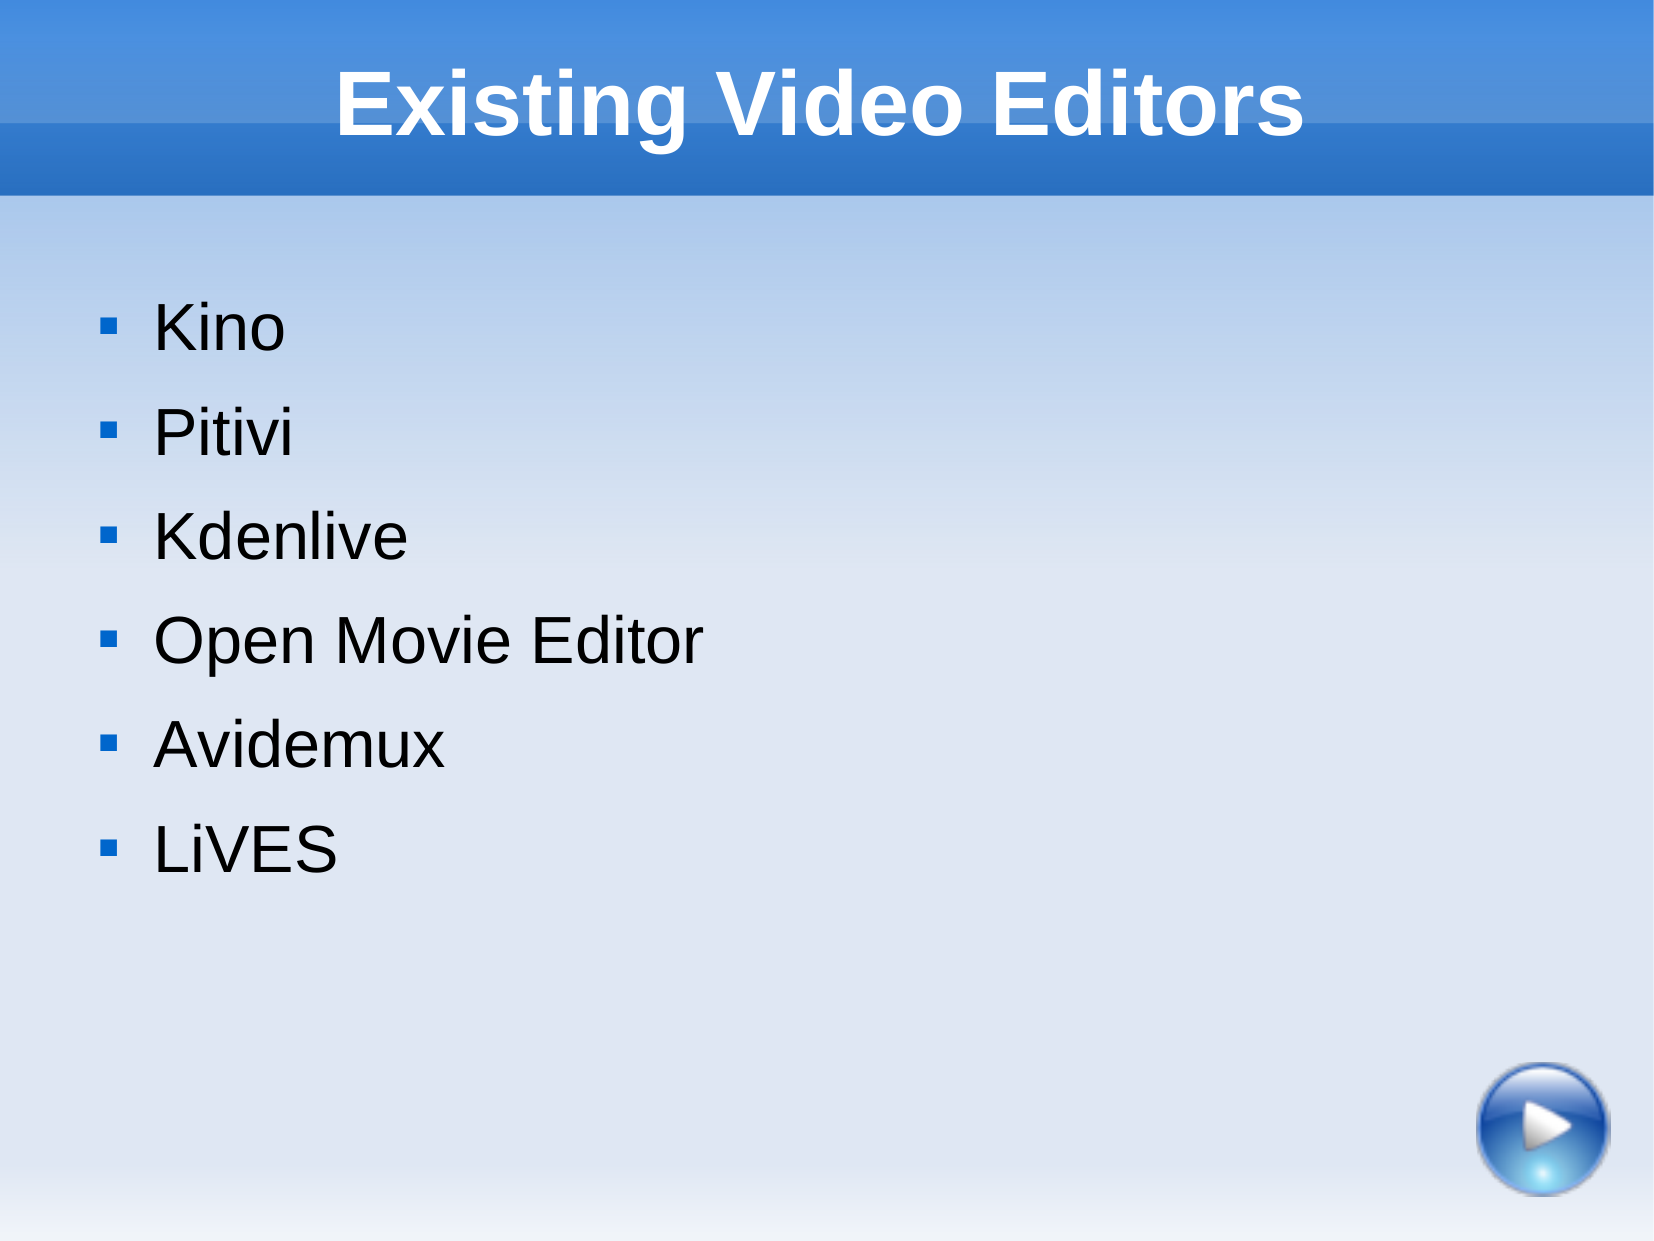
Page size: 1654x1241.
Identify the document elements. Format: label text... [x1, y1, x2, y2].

list Kino Pitivi Kdenlive Open Movie Editor Avidemux LiVES [82, 290, 1571, 1094]
picture [0, 0, 1654, 1241]
title Existing Video Editors [76, 0, 1565, 208]
